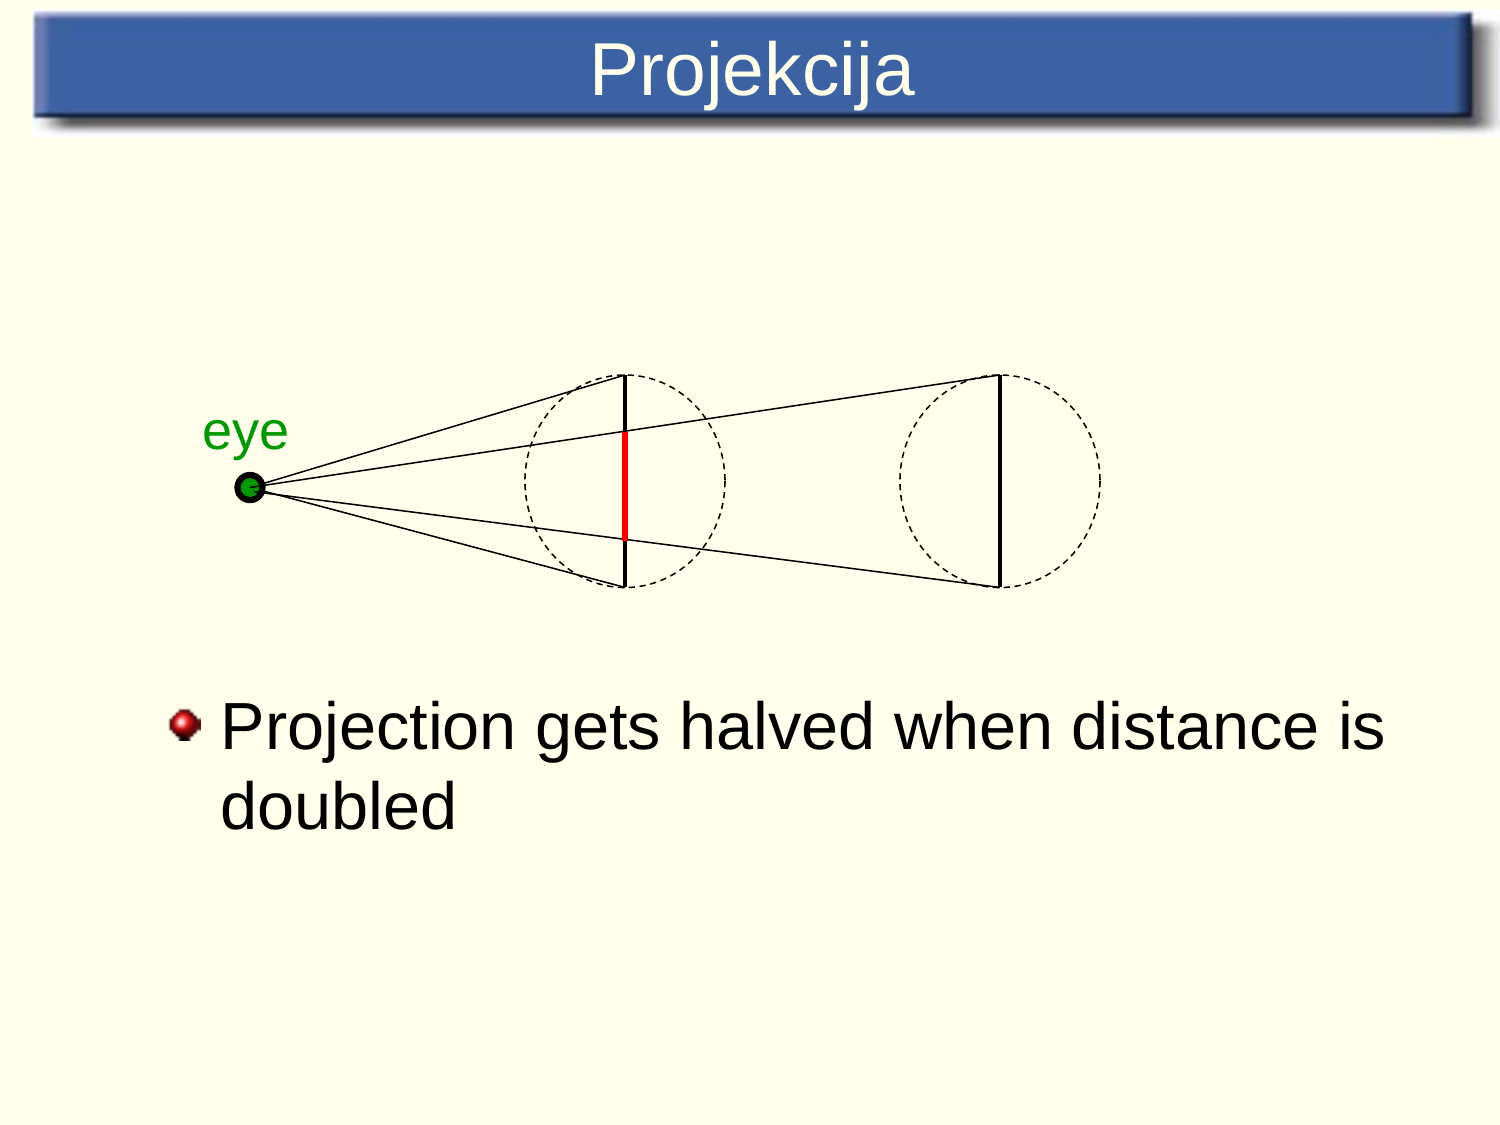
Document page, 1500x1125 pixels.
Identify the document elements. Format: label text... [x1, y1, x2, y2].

picture [32, 9, 1500, 137]
text_box [237, 474, 263, 501]
list Projection gets halved when distance is doubled [149, 675, 1442, 988]
title Projekcija [96, 6, 1409, 120]
text_box eye [187, 387, 306, 468]
